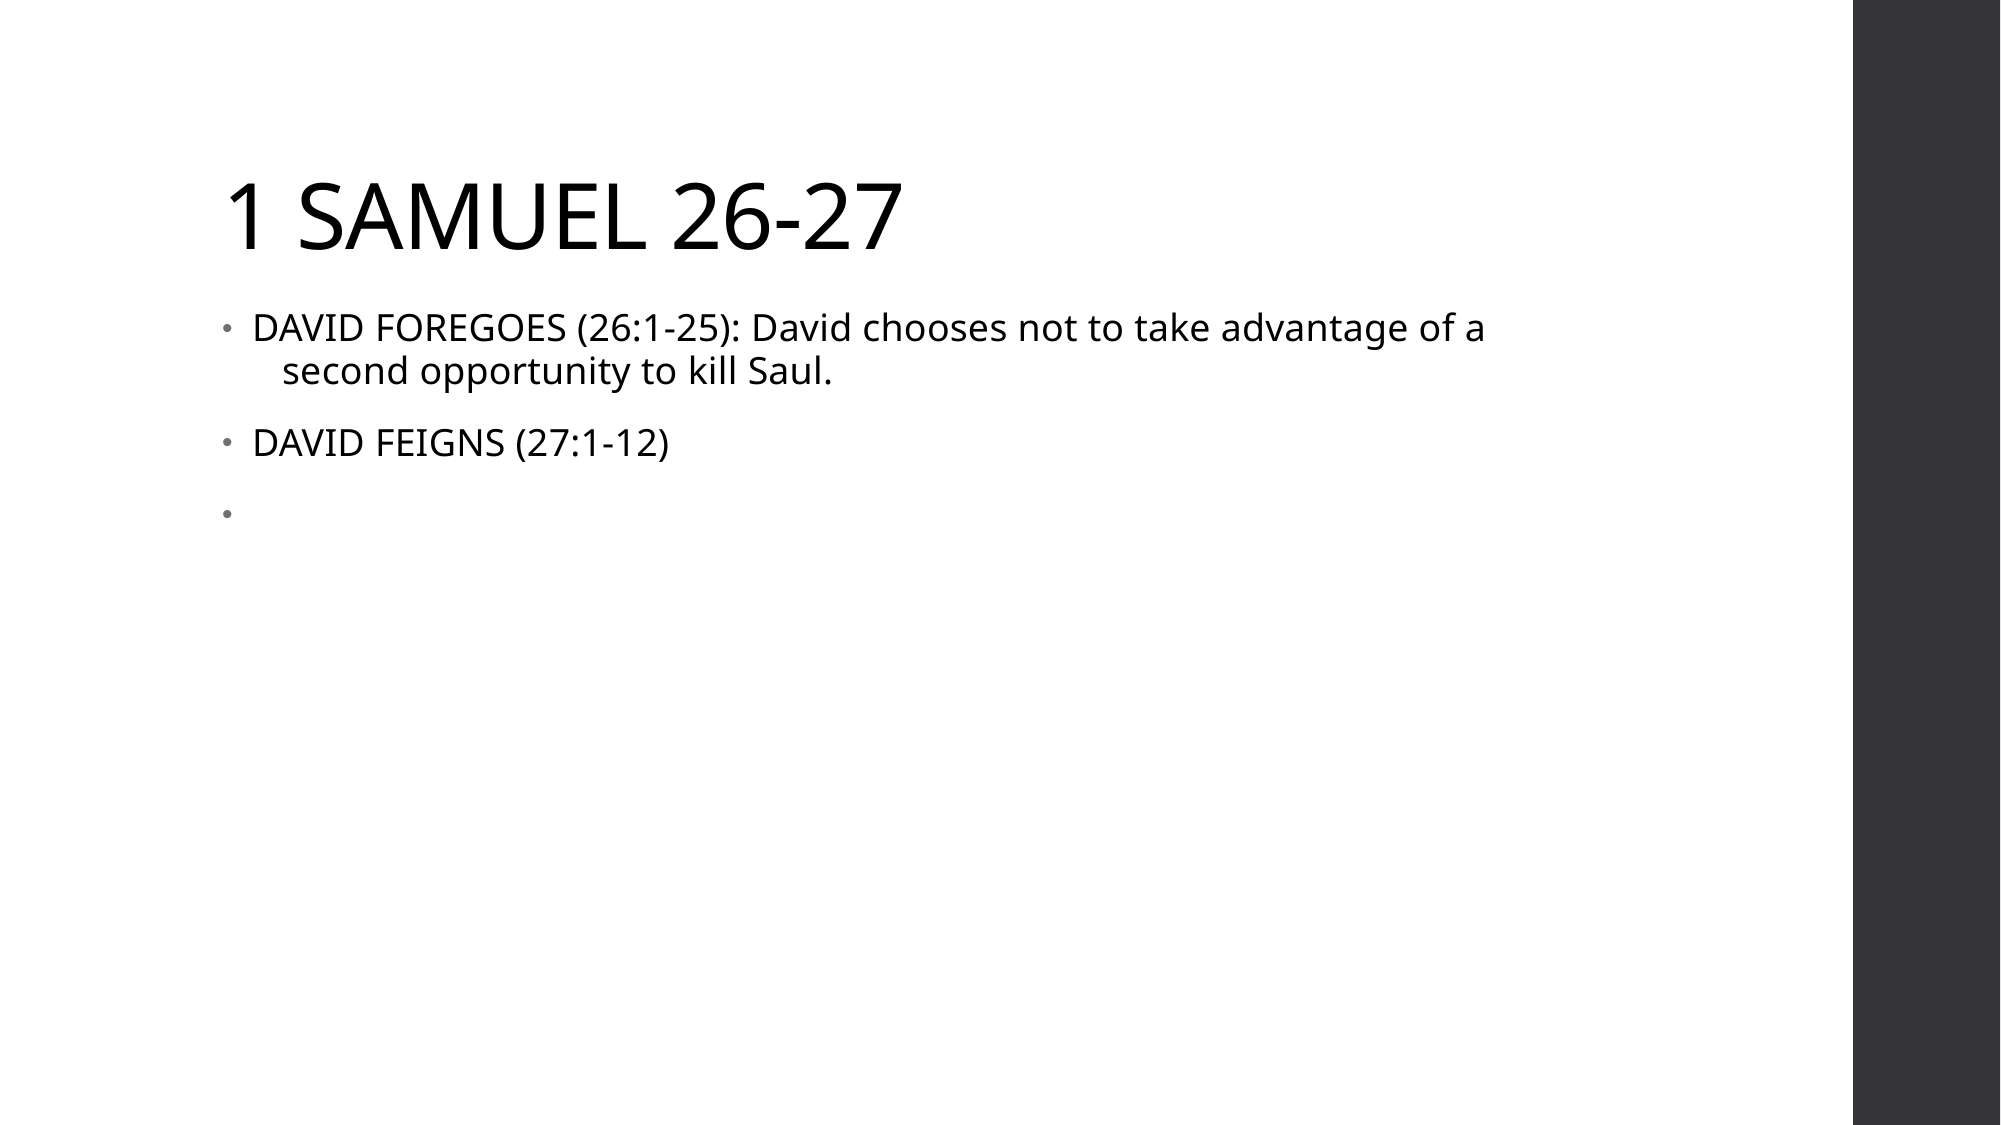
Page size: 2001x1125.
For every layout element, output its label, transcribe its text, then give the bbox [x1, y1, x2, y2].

title 1 SAMUEL 26-27 [206, 60, 1797, 278]
list DAVID FOREGOES (26:1-25): David chooses not to take advantage of a second opportunity to kill Saul. DAVID FEIGNS (27:1-12) [206, 299, 1617, 1014]
